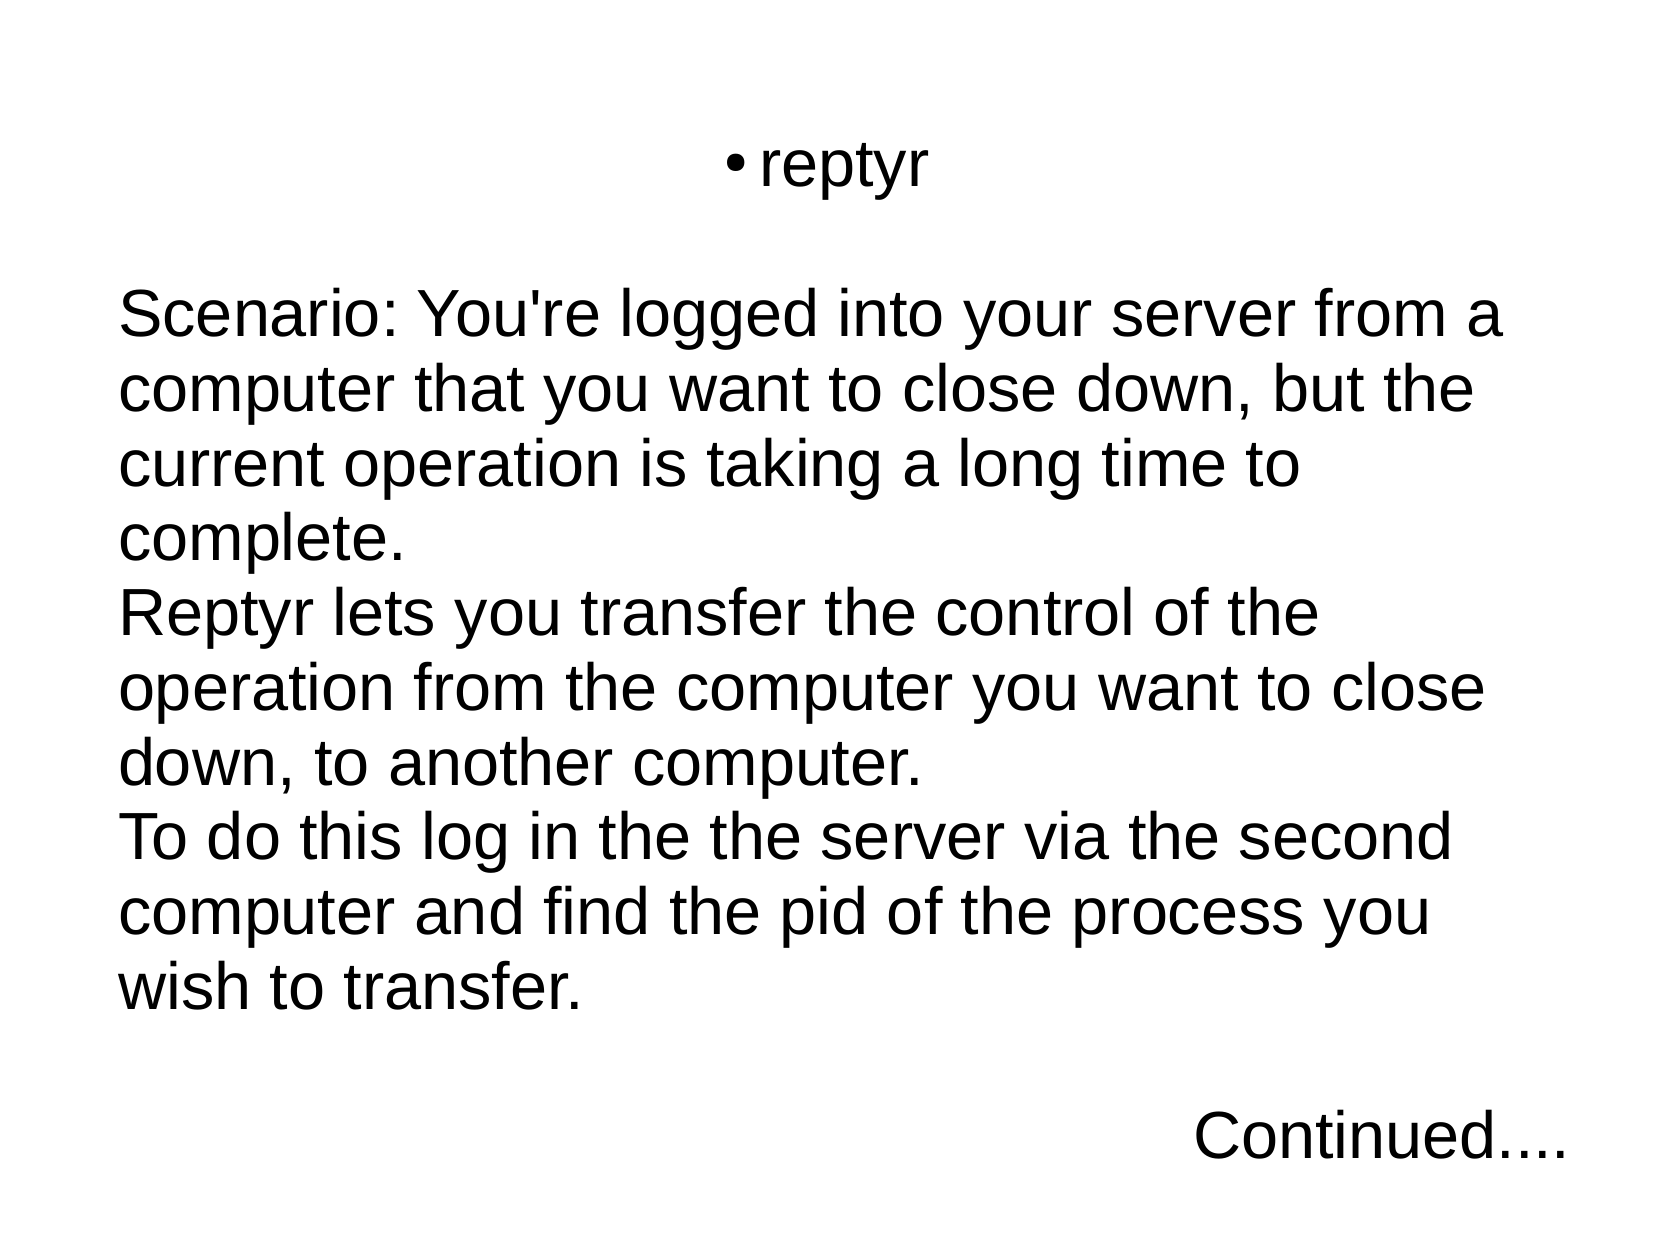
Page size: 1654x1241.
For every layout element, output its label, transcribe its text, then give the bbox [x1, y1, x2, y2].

subtitle reptyr Scenario: You're logged into your server from a computer that you want to close down, but the current operation is taking a long time to complete. Reptyr lets you transfer the control of the operation from the computer you want to close down, to another computer. To do this log in the the server via the second computer and find the pid of the process you wish to transfer. Continued.... [82, 126, 1571, 1174]
